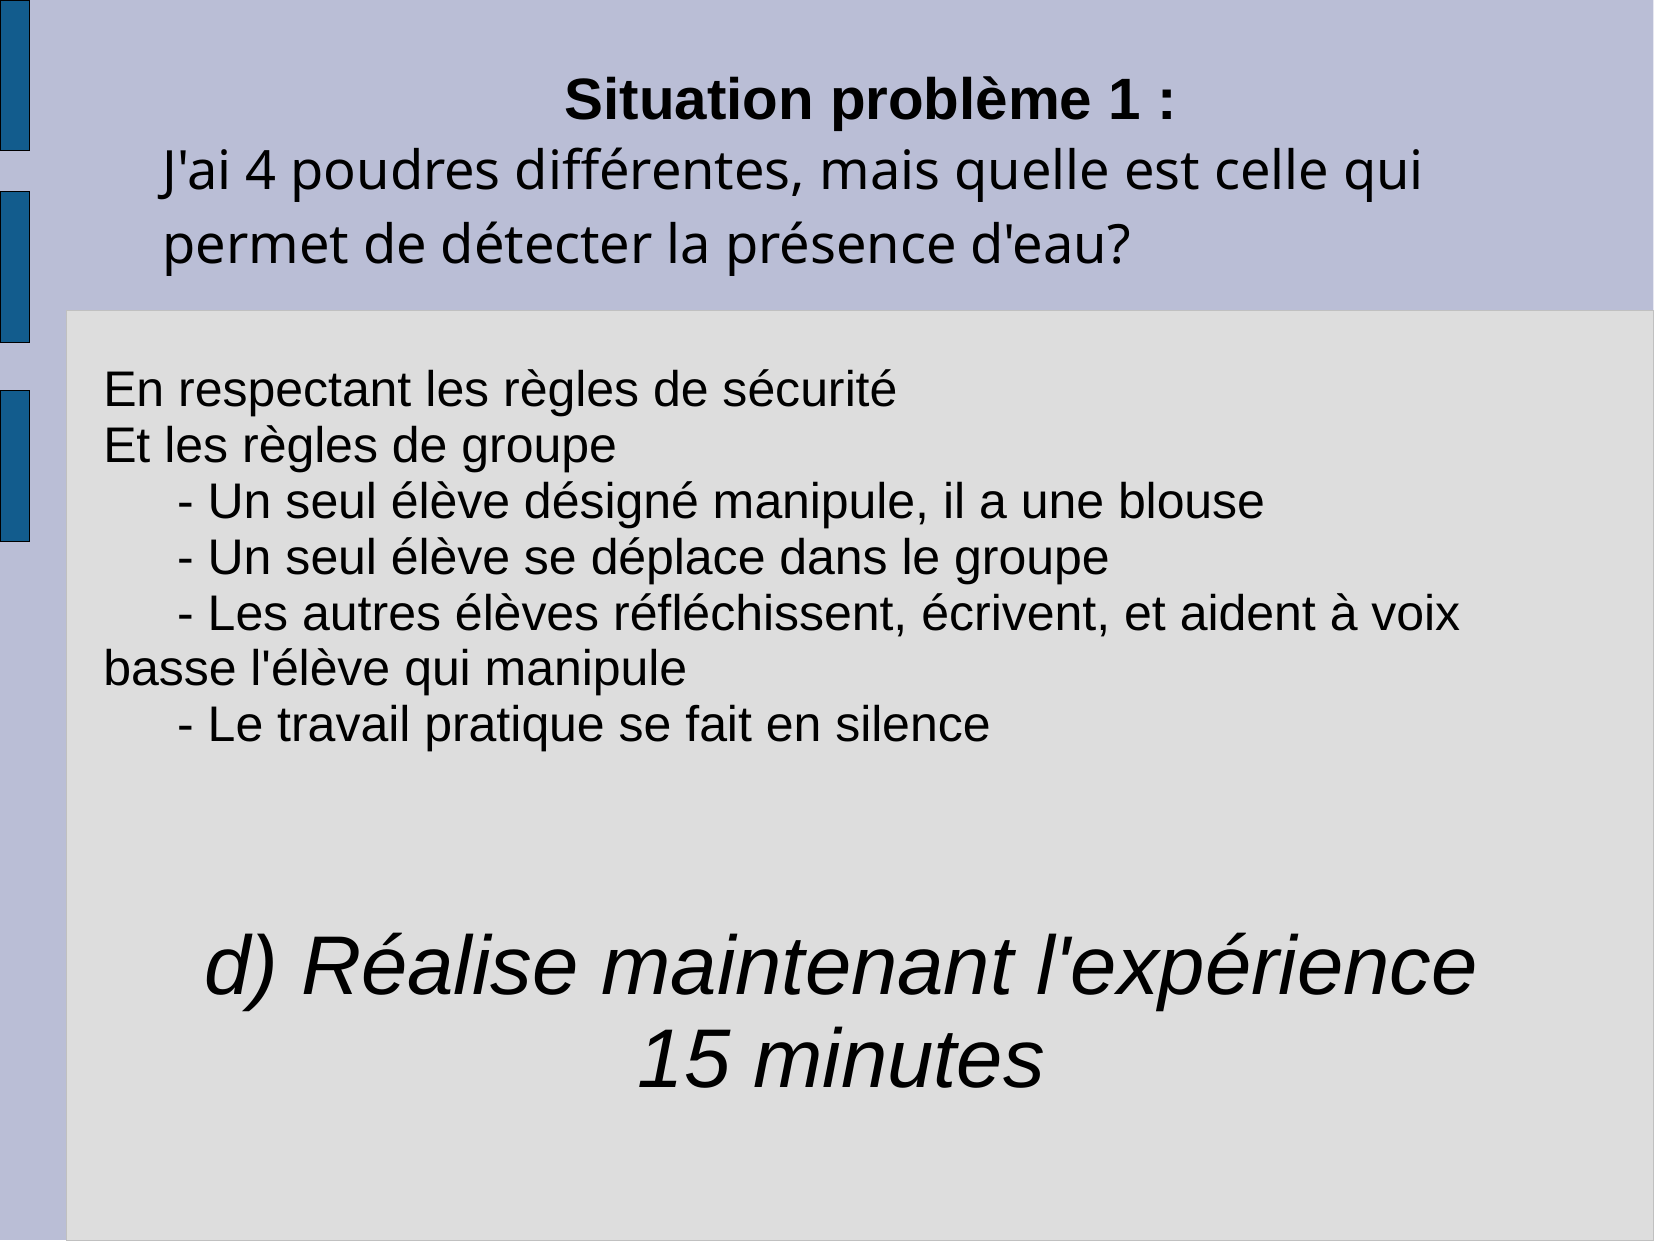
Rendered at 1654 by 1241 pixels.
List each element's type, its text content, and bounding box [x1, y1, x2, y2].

text_box Situation problème 1 : J'ai 4 poudres différentes, mais quelle est celle qui permet de détecter la présence d'eau? [147, 59, 1595, 292]
text_box En respectant les règles de sécurité Et les règles de groupe - Un seul élève désigné manipule, il a une blouse - Un seul élève se déplace dans le groupe - Les autres élèves réfléchissent, écrivent, et aident à voix basse l'élève qui manipule - Le travail pratique se fait en silence d) Réalise maintenant l'expérience 15 minutes [88, 354, 1595, 1113]
